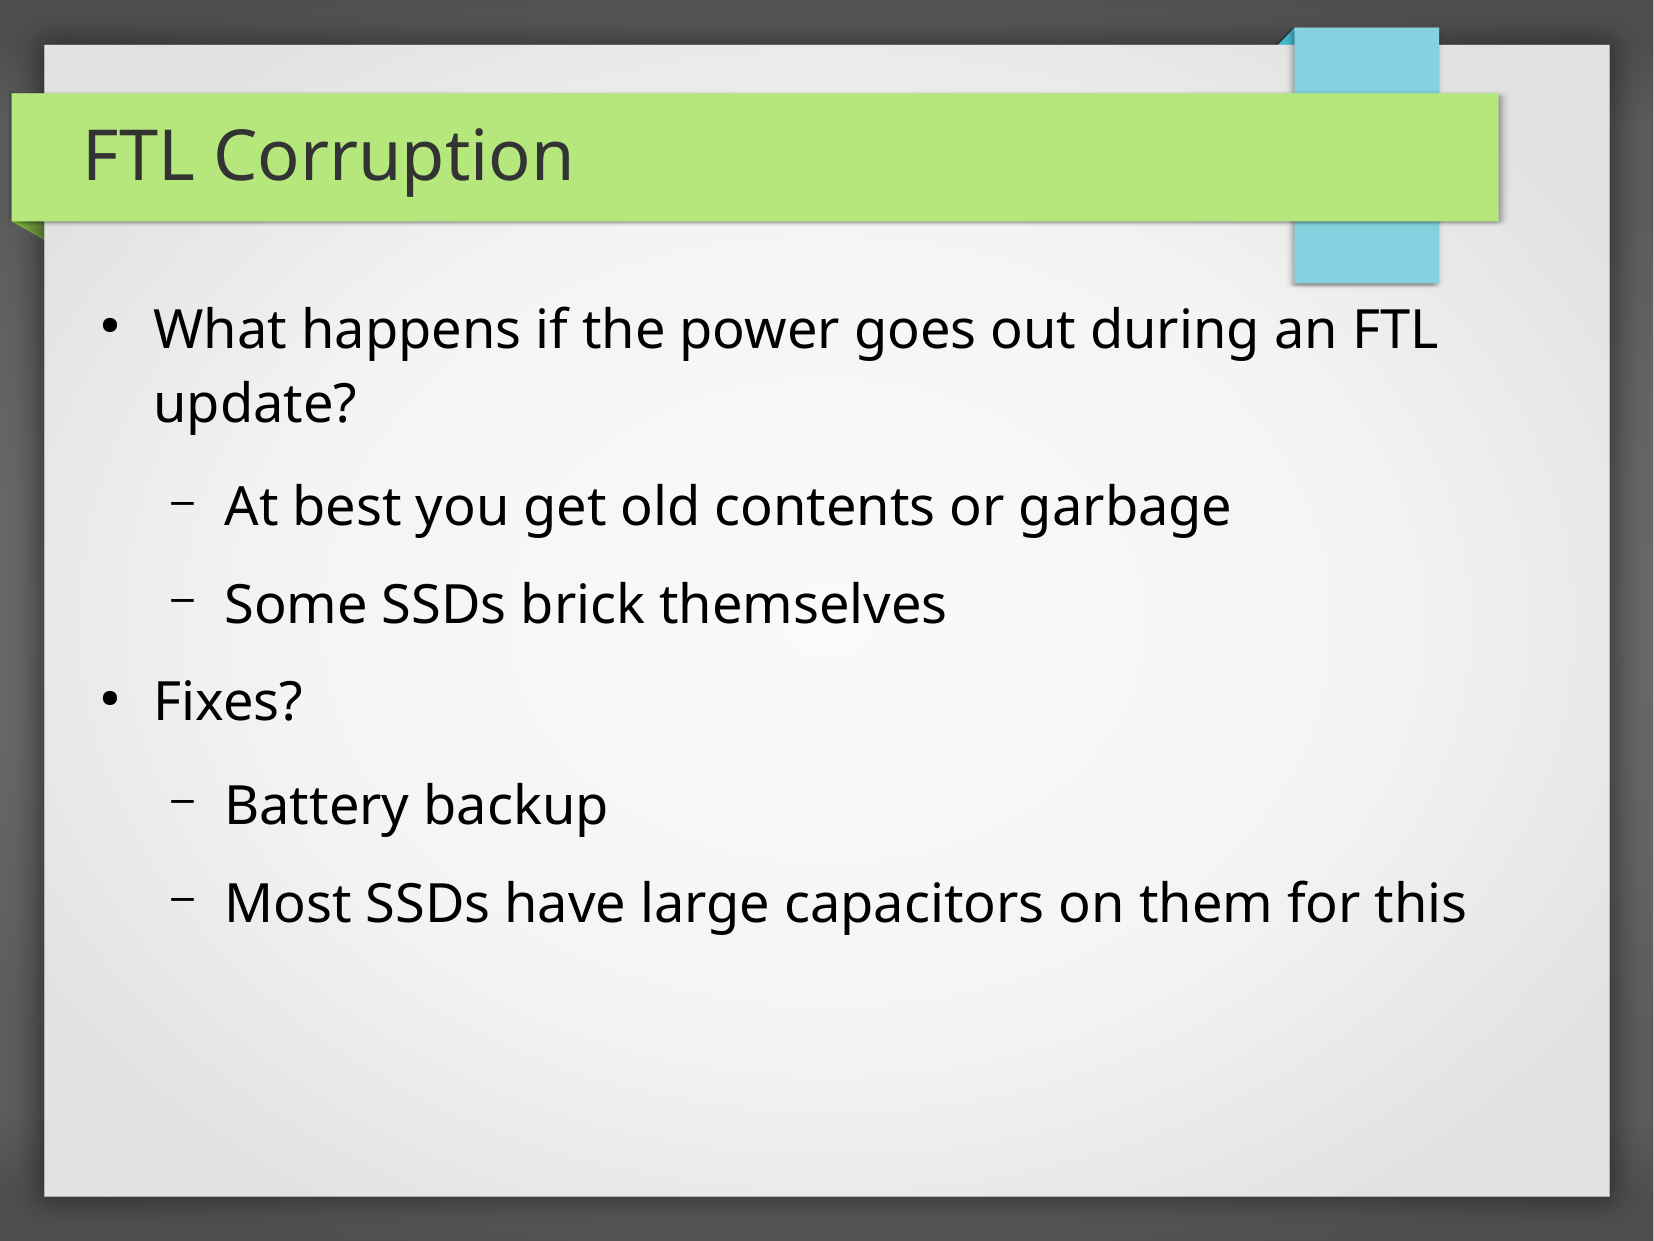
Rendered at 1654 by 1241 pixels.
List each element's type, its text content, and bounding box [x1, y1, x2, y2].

title FTL Corruption [82, 49, 1453, 257]
picture [0, 0, 1654, 1241]
list What happens if the power goes out during an FTL update? At best you get old contents or garbage Some SSDs brick themselves Fixes? Battery backup Most SSDs have large capacitors on them for this [82, 290, 1538, 1010]
